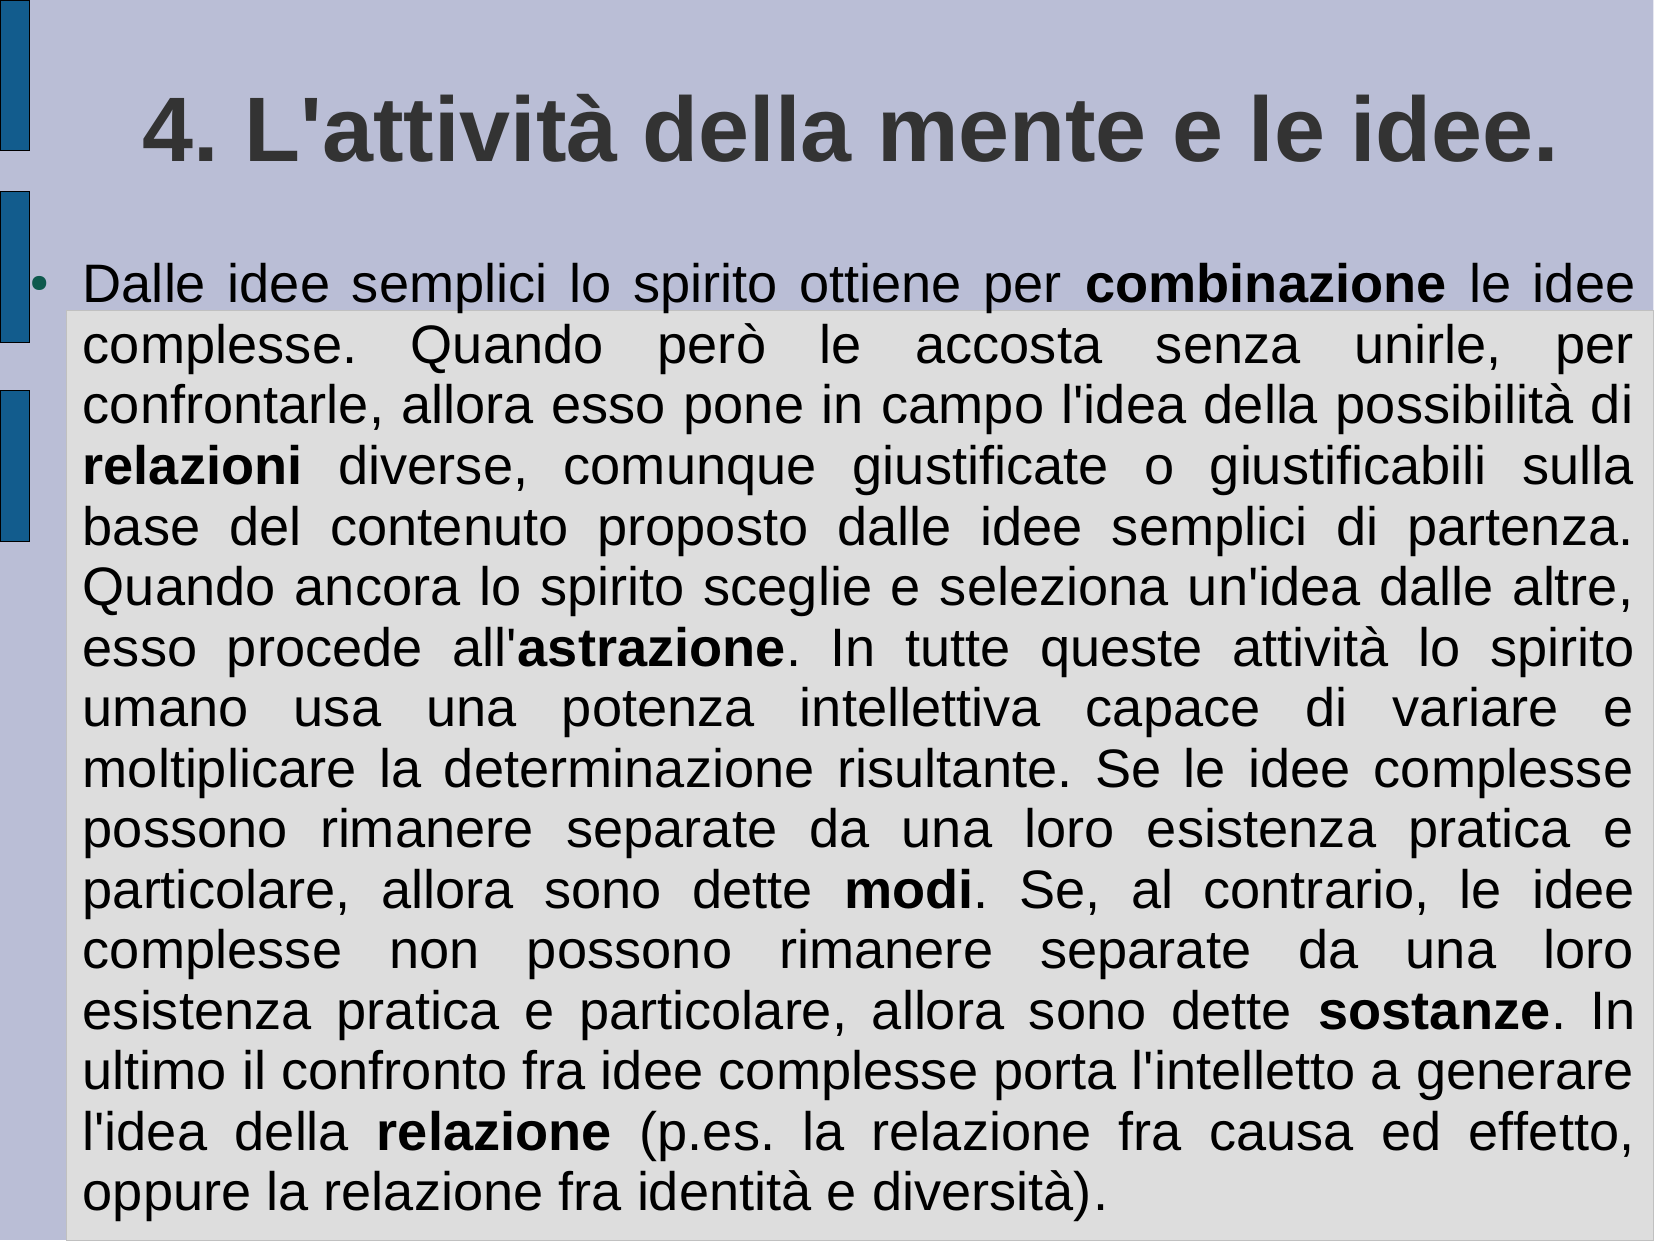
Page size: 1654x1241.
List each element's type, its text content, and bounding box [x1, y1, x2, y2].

list Dalle idee semplici lo spirito ottiene per combinazione le idee complesse. Quando però le accosta senza unirle, per confrontarle, allora esso pone in campo l'idea della possibilità di relazioni diverse, comunque giustificate o giustificabili sulla base del contenuto proposto dalle idee semplici di partenza. Quando ancora lo spirito sceglie e seleziona un'idea dalle altre, esso procede all'astrazione. In tutte queste attività lo spirito umano usa una potenza intellettiva capace di variare e moltiplicare la determinazione risultante. Se le idee complesse possono rimanere separate da una loro esistenza pratica e particolare, allora sono dette modi. Se, al contrario, le idee complesse non possono rimanere separate da una loro esistenza pratica e particolare, allora sono dette sostanze. In ultimo il confronto fra idee complesse porta l'intelletto a generare l'idea della relazione (p.es. la relazione fra causa ed effetto, oppure la relazione fra identità e diversità). [11, 253, 1636, 1235]
title 4. L'attività della mente e le idee. [115, 26, 1589, 234]
